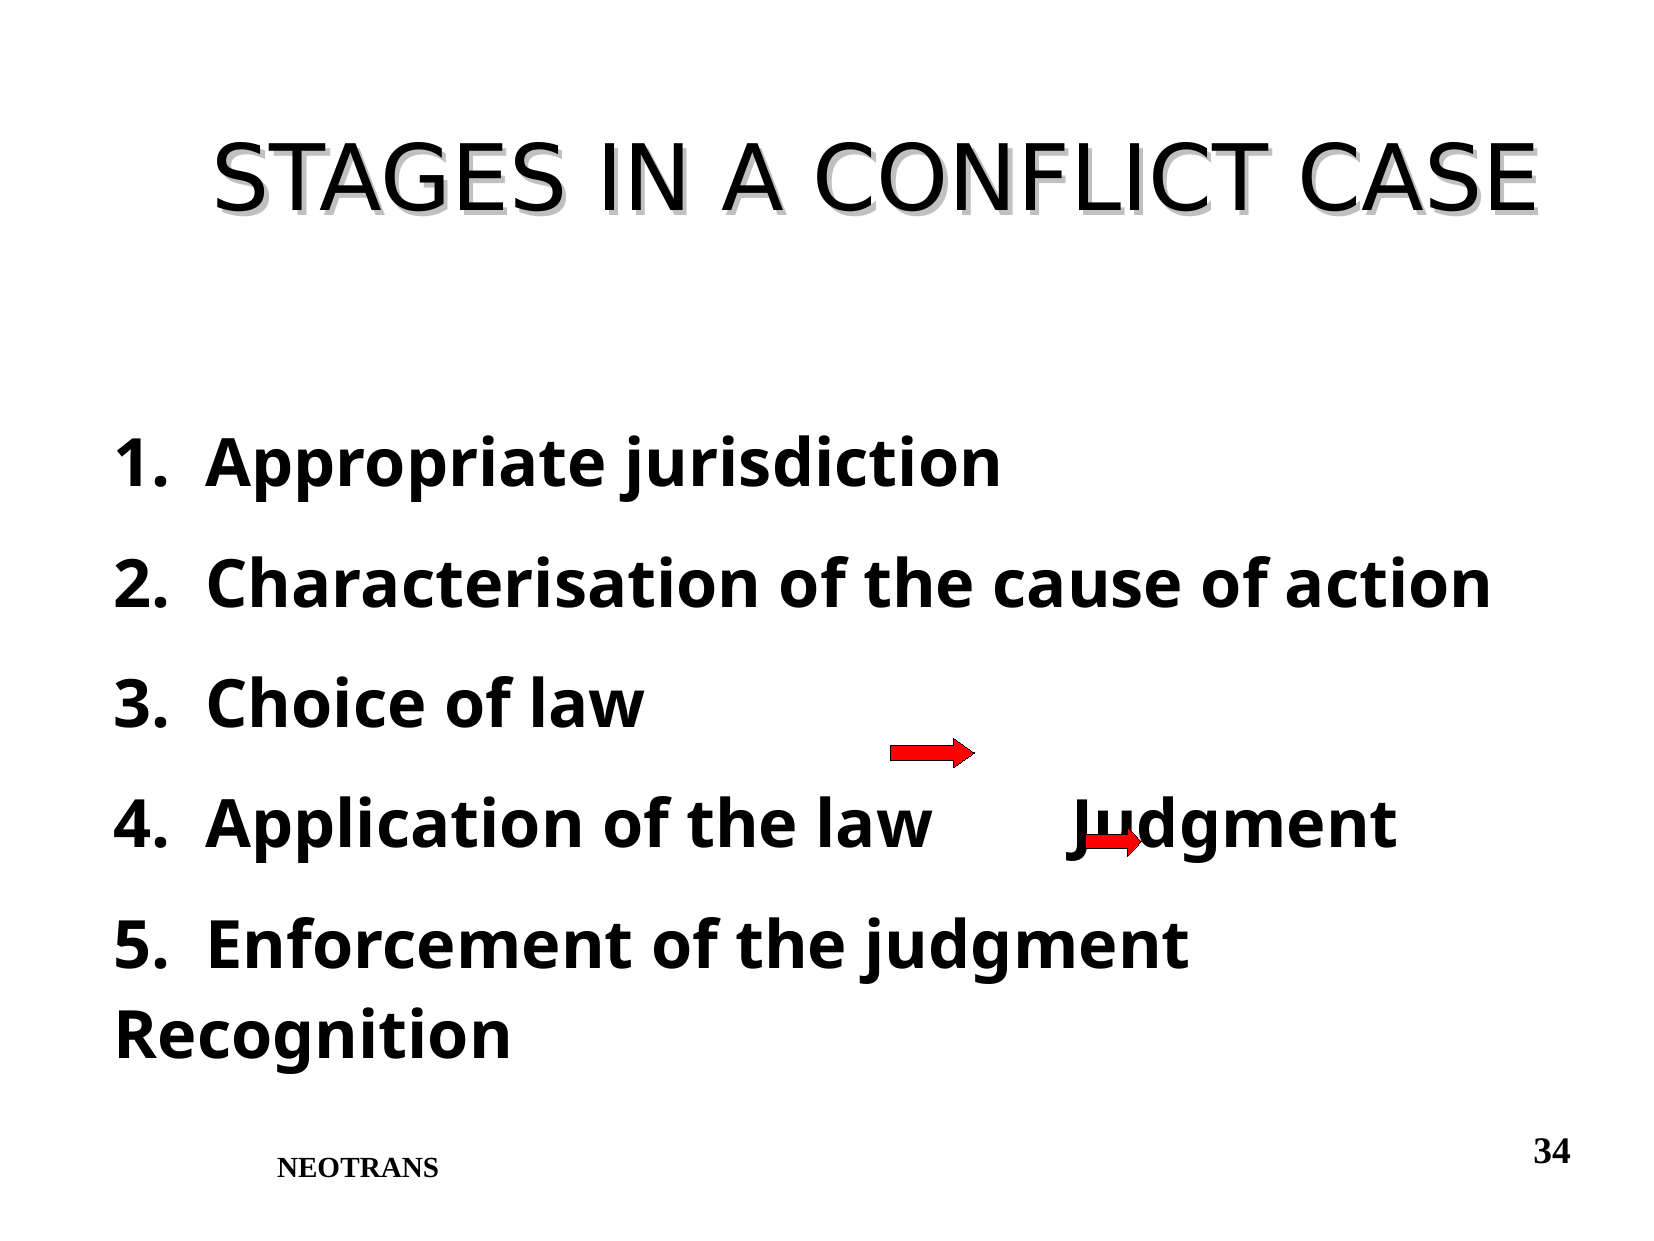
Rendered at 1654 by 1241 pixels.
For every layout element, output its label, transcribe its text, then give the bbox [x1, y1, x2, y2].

list 1. Appropriate jurisdiction 2. Characterisation of the cause of action 3. Choice of law 4. Application of the law Judgment 5. Enforcement of the judgment Recognition [42, 295, 1532, 1099]
text_box [1085, 826, 1142, 857]
text_box [890, 738, 975, 768]
text_box STAGES IN A CONFLICT CASE [111, 118, 1643, 240]
